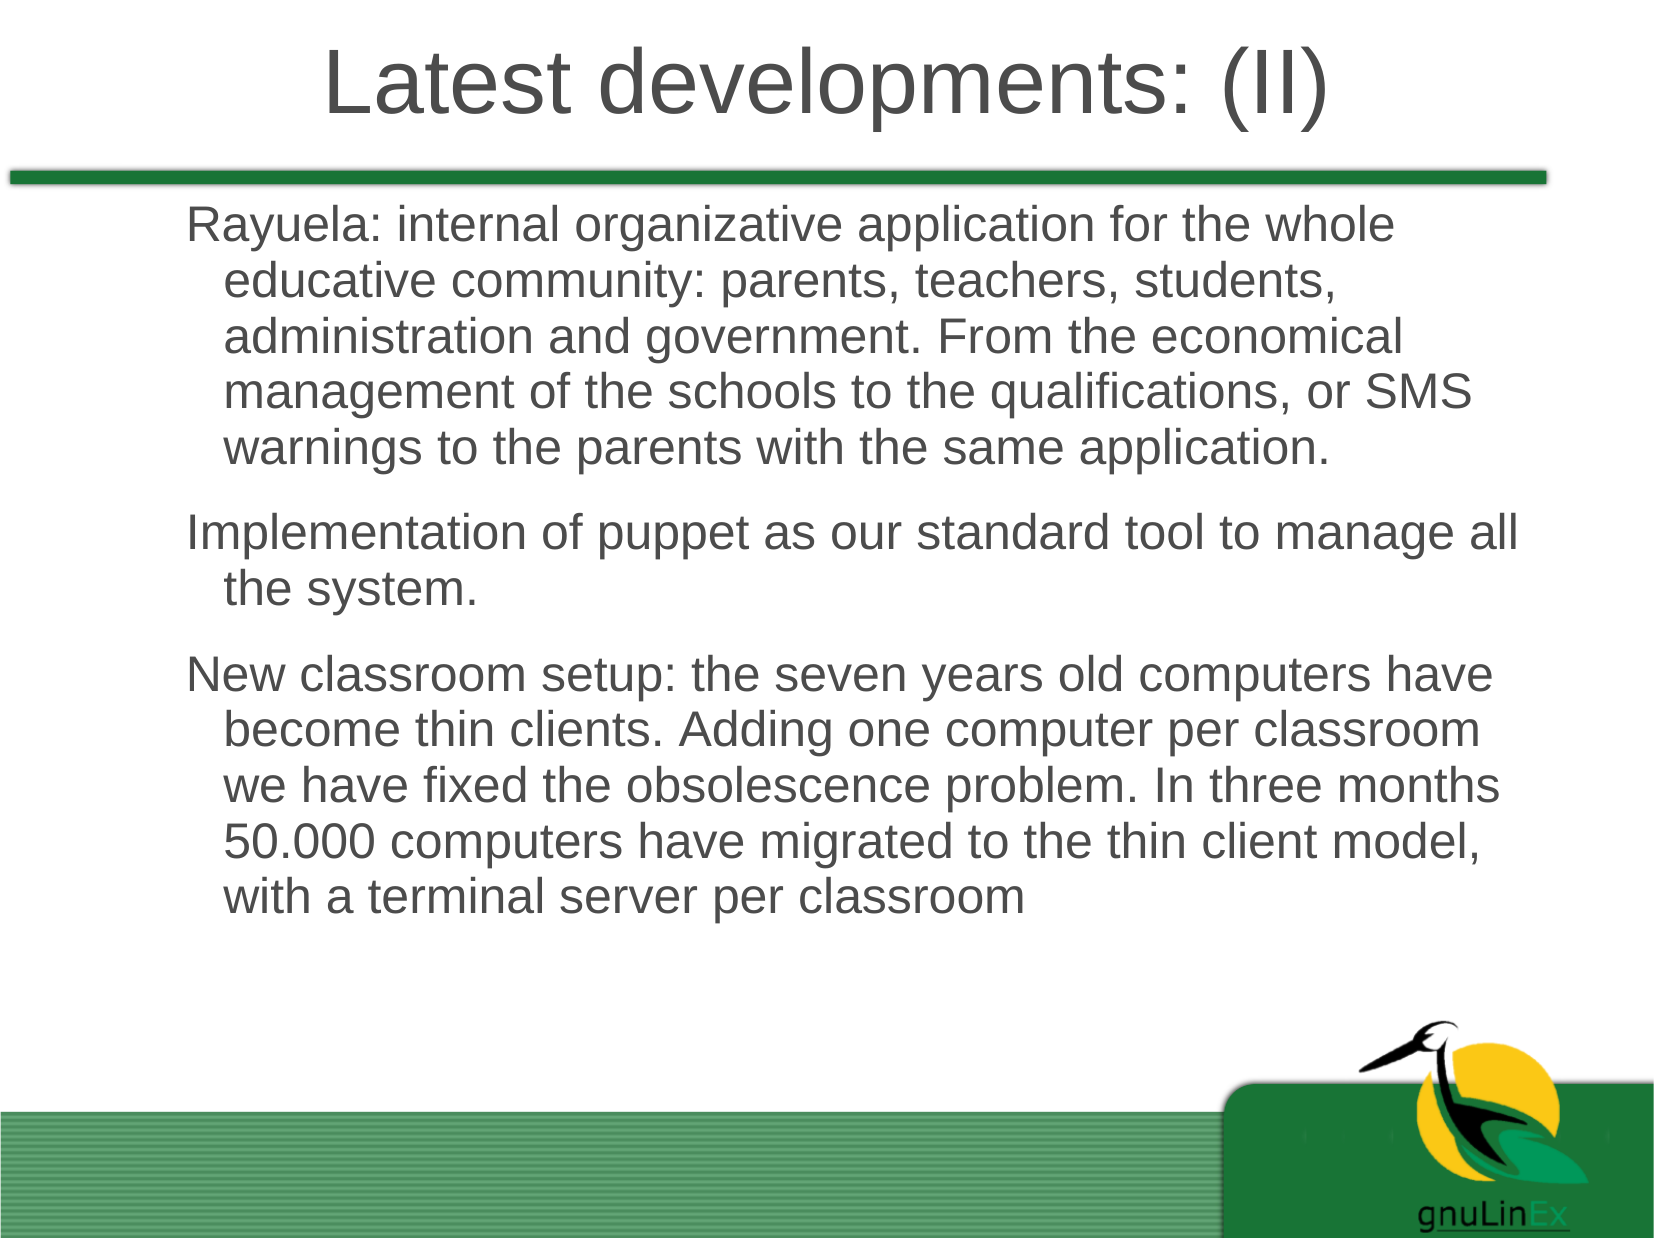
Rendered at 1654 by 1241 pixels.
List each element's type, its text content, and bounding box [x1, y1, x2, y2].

list Rayuela: internal organizative application for the whole educative community: parents, teachers, students, administration and government. From the economical management of the schools to the qualifications, or SMS warnings to the parents with the same application. Implementation of puppet as our standard tool to manage all the system. New classroom setup: the seven years old computers have become thin clients. Adding one computer per classroom we have fixed the obsolescence problem. In three months 50.000 computers have migrated to the thin client model, with a terminal server per classroom [110, 196, 1523, 1000]
title Latest developments: (II) [121, 0, 1534, 164]
picture [0, 0, 1654, 1238]
